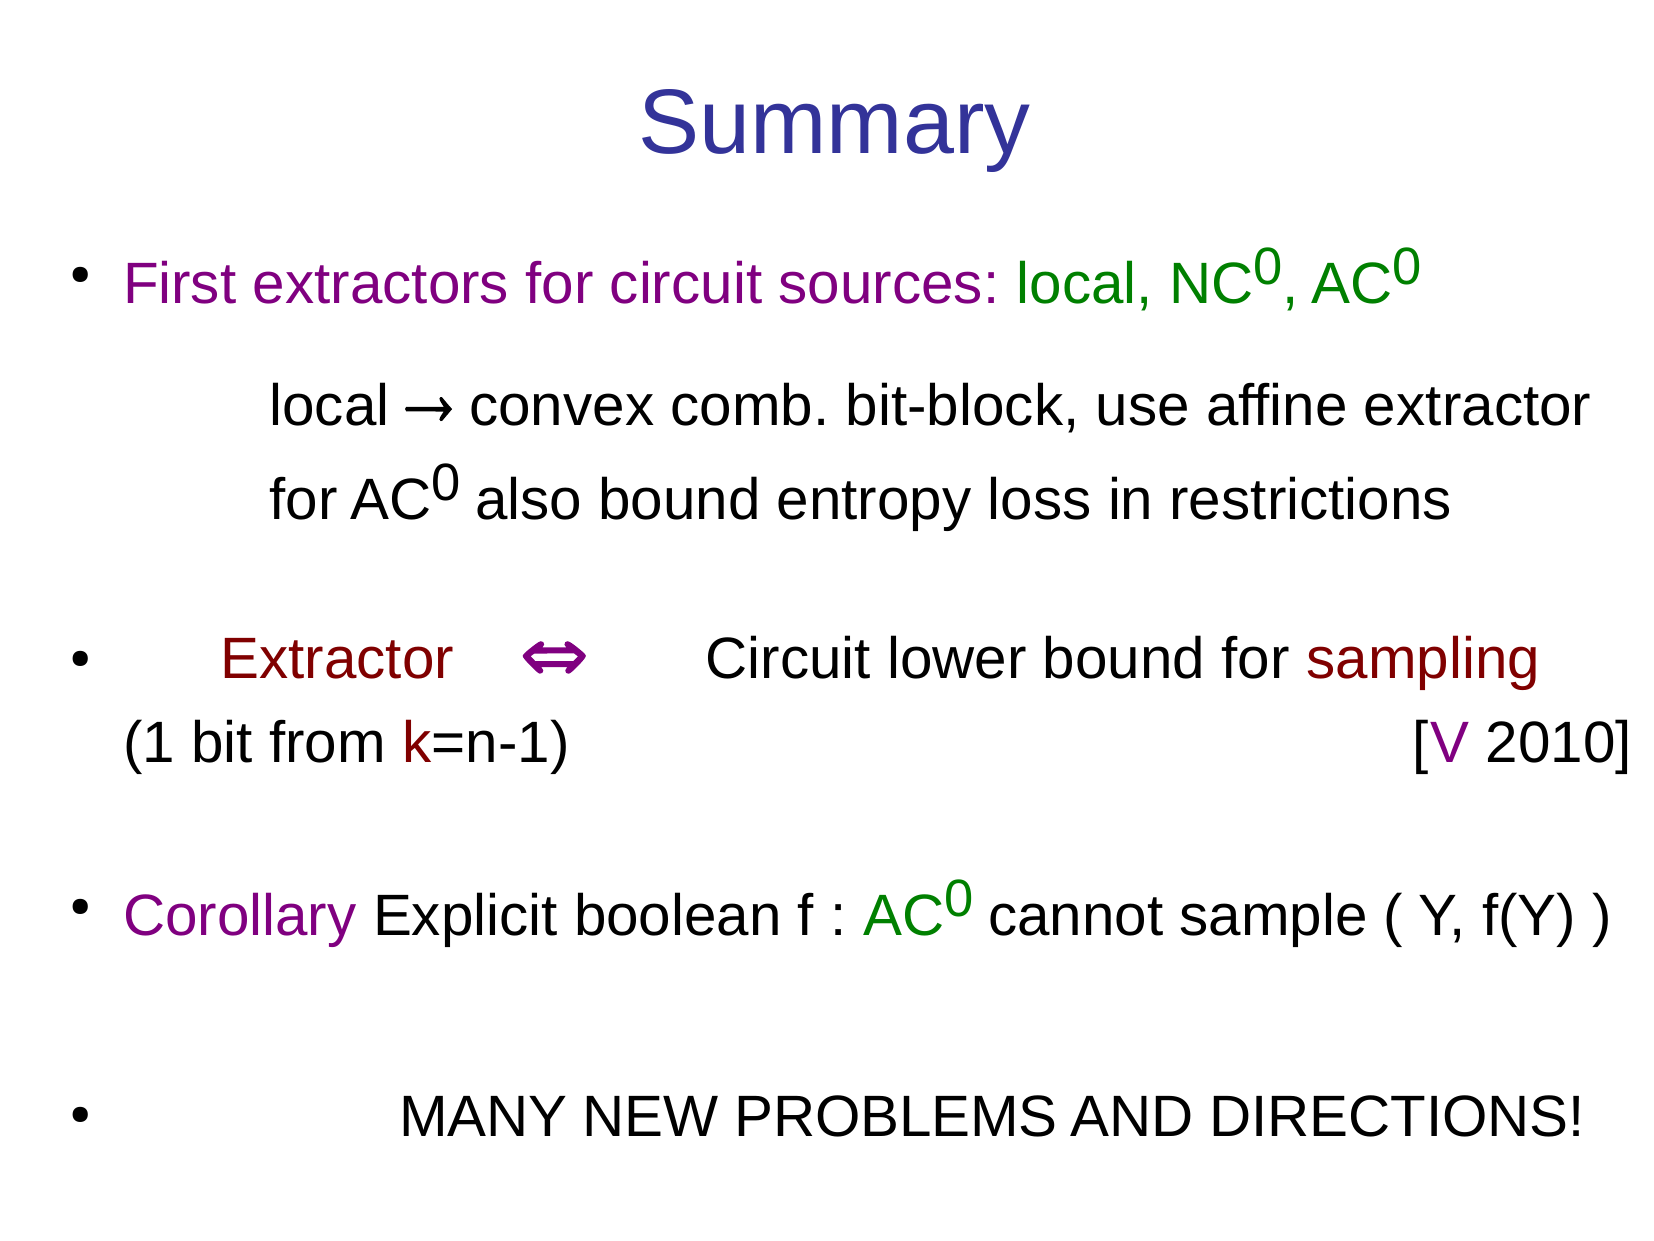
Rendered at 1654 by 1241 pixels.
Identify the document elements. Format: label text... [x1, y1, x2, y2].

list First extractors for circuit sources: local, NC0, AC0 local  convex comb. bit-block, use affine extractor for AC0 also bound entropy loss in restrictions Extractor  Circuit lower bound for sampling (1 bit from k=n-1) [V 2010] Corollary Explicit boolean f : AC0 cannot sample ( Y, f(Y) ) MANY NEW PROBLEMS AND DIRECTIONS! [37, 150, 1651, 1241]
title Summary [131, 18, 1538, 226]
